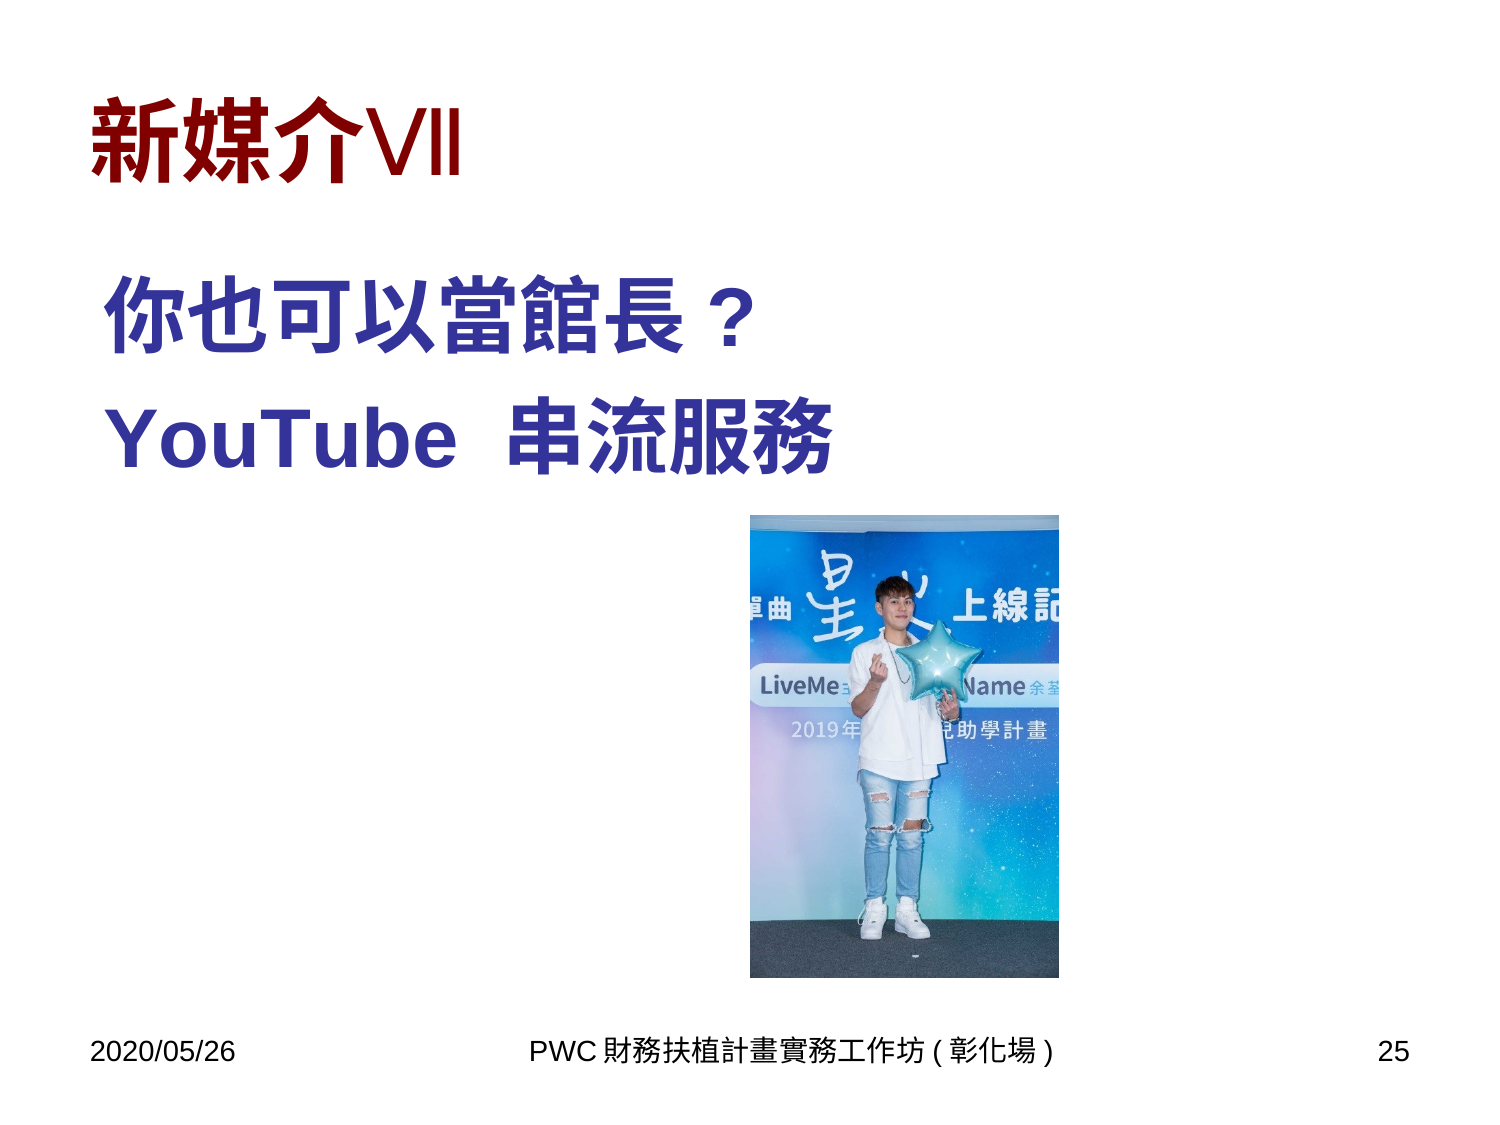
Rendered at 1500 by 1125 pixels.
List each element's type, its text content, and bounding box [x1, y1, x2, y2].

text_box 2020/05/26 [74, 1024, 426, 1103]
text_box 你也可以當館長? YouTube 串流服務 [88, 255, 1439, 998]
text_box 新媒介Ⅶ [75, 45, 1426, 233]
picture [1042, 892, 1048, 900]
text_box PWC財務扶植計畫實務工作坊(彰化場) [512, 1024, 1074, 1103]
picture [750, 515, 1059, 978]
text_box <編號> [1074, 1024, 1426, 1103]
